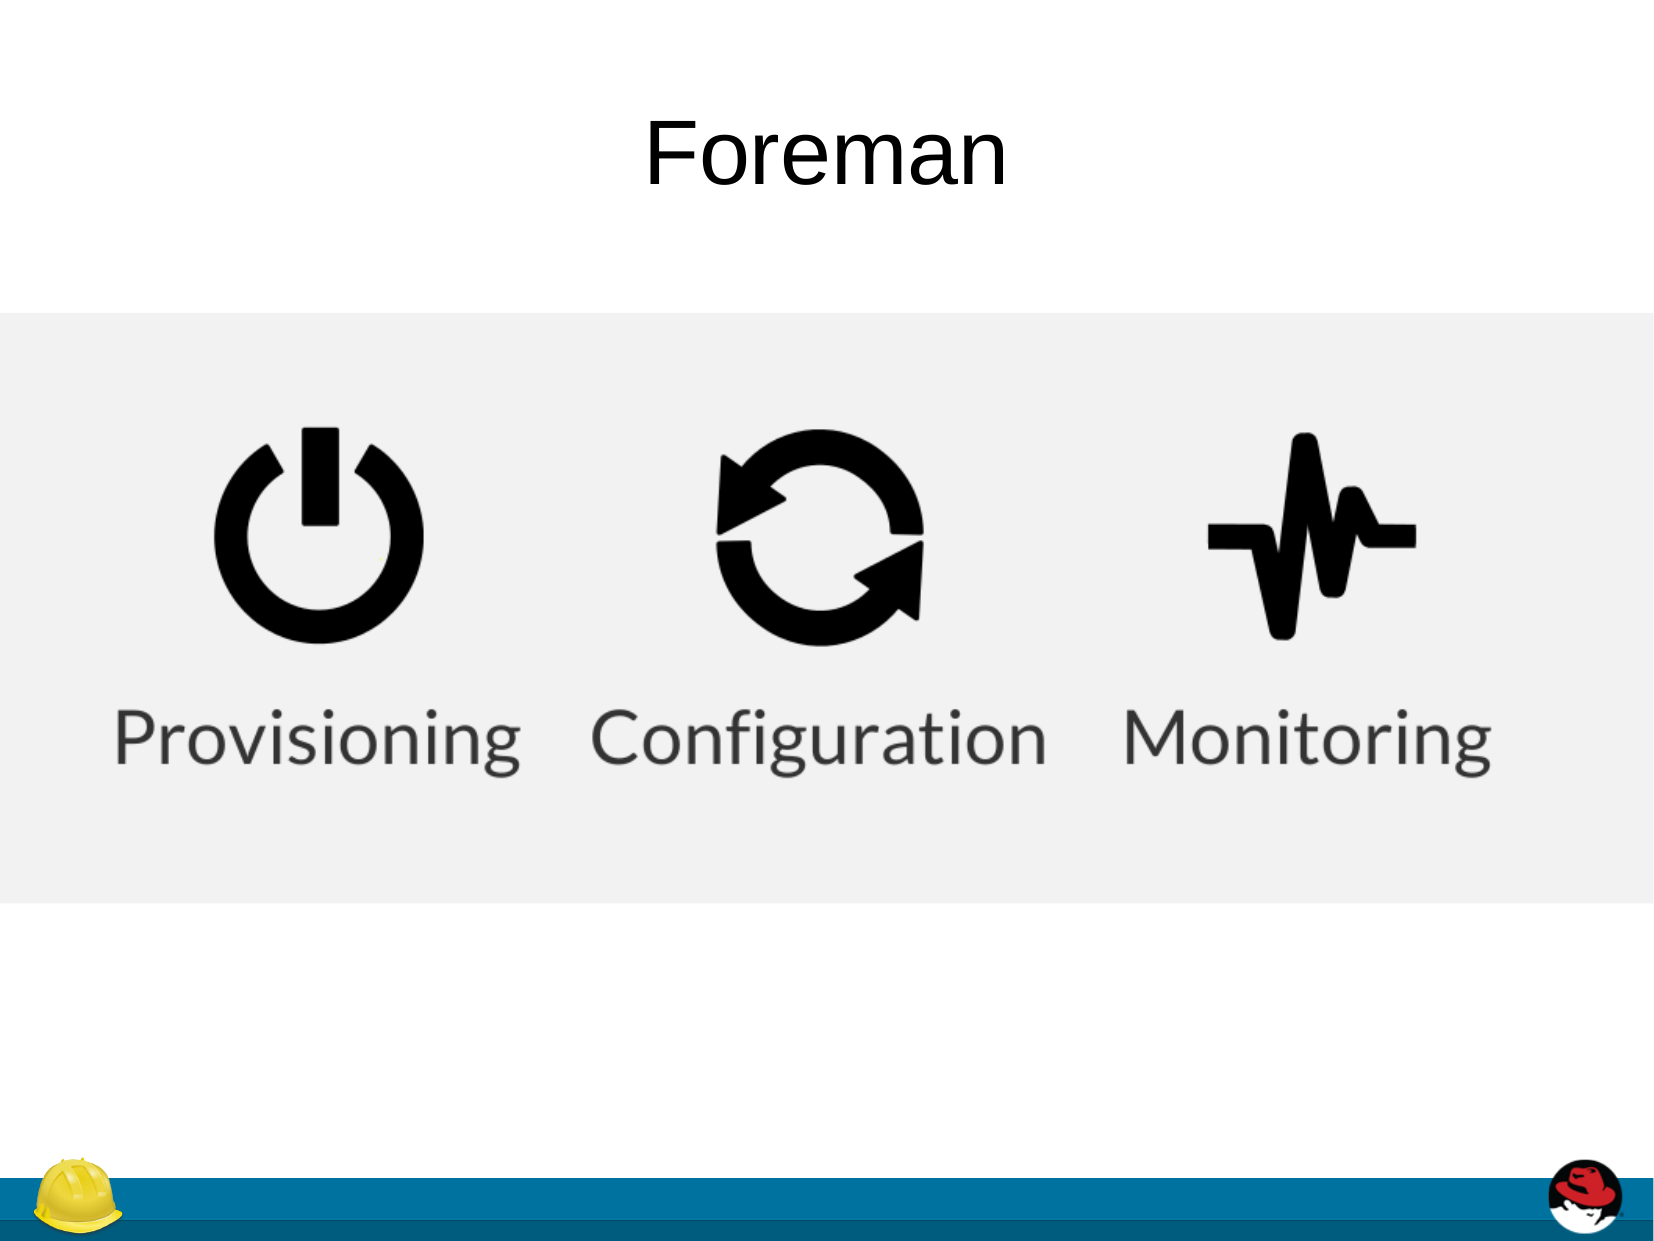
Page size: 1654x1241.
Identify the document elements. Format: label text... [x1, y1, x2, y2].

picture [23, 1145, 130, 1235]
picture [69, 364, 1579, 809]
title Foreman [82, 49, 1571, 257]
picture [1547, 1157, 1630, 1233]
text_box [0, 312, 1654, 904]
